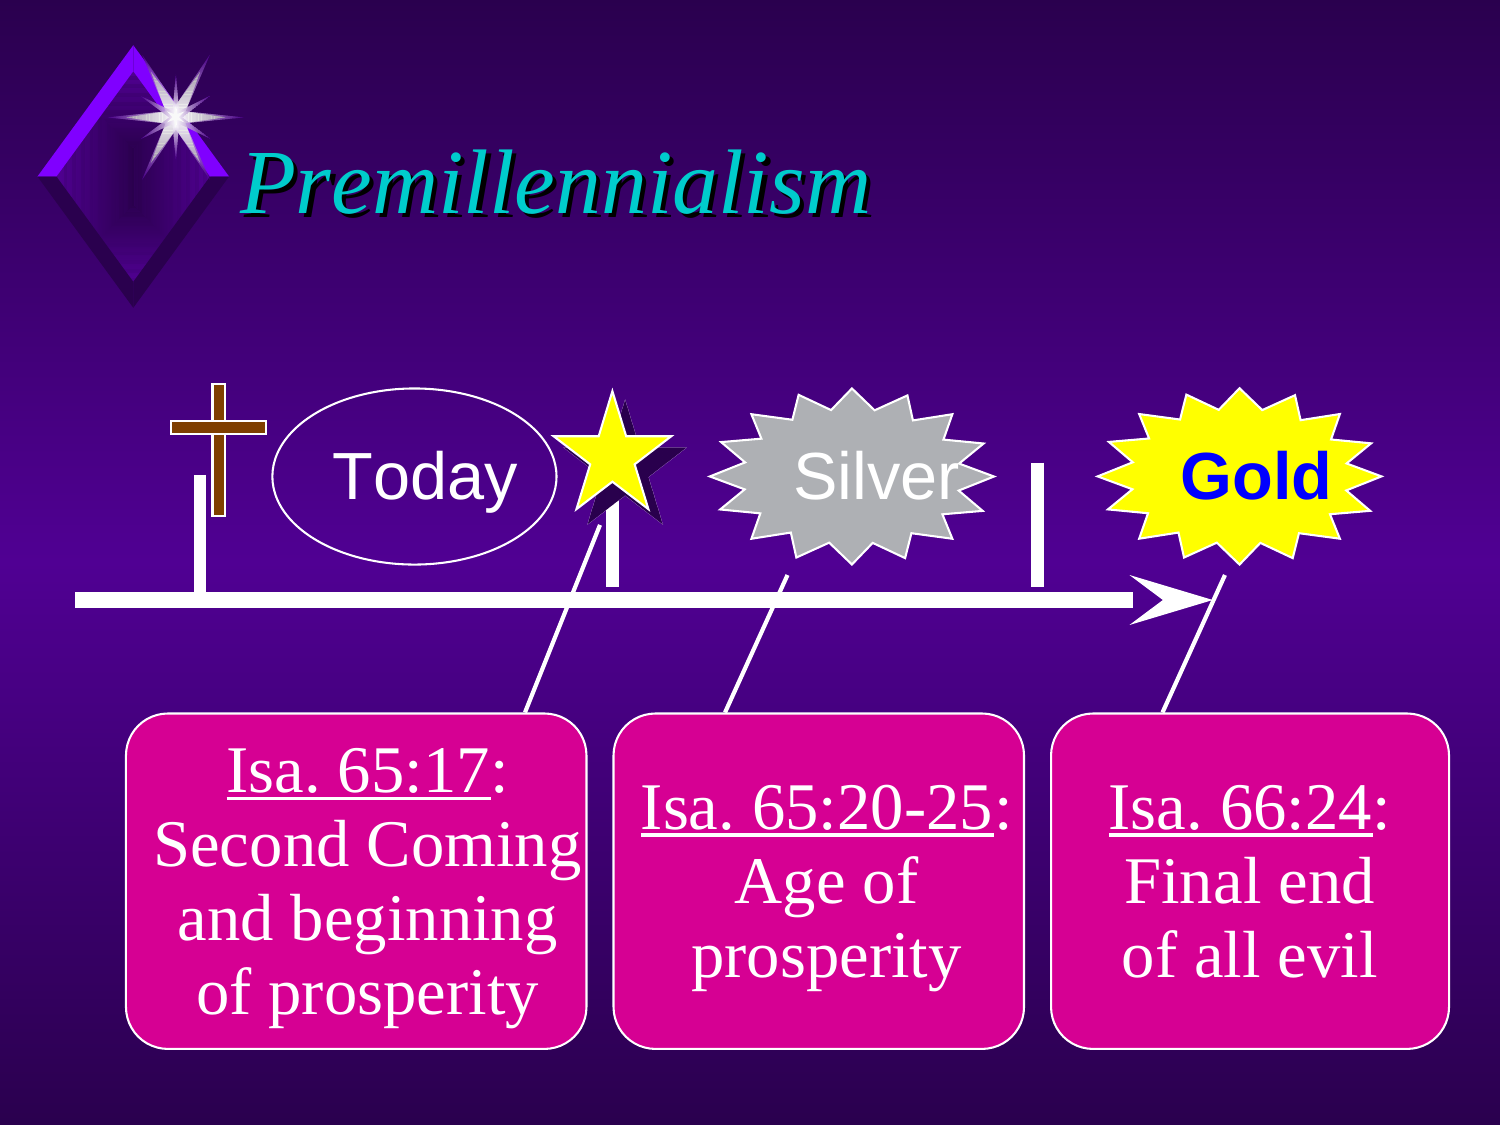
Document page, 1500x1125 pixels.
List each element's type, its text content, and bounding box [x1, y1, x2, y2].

text_box [553, 391, 672, 510]
text_box Isa. 65:17: Second Coming and beginning of prosperity [125, 713, 587, 1049]
text_box Isa. 66:24: Final end of all evil [1051, 713, 1450, 1049]
text_box Isa. 65:20-25: Age of prosperity [613, 713, 1025, 1049]
text_box [171, 383, 267, 517]
text_box Today [272, 388, 557, 565]
text_box Gold [1097, 388, 1382, 565]
title Premillennialism [224, 78, 1388, 288]
text_box Silver [709, 388, 995, 565]
